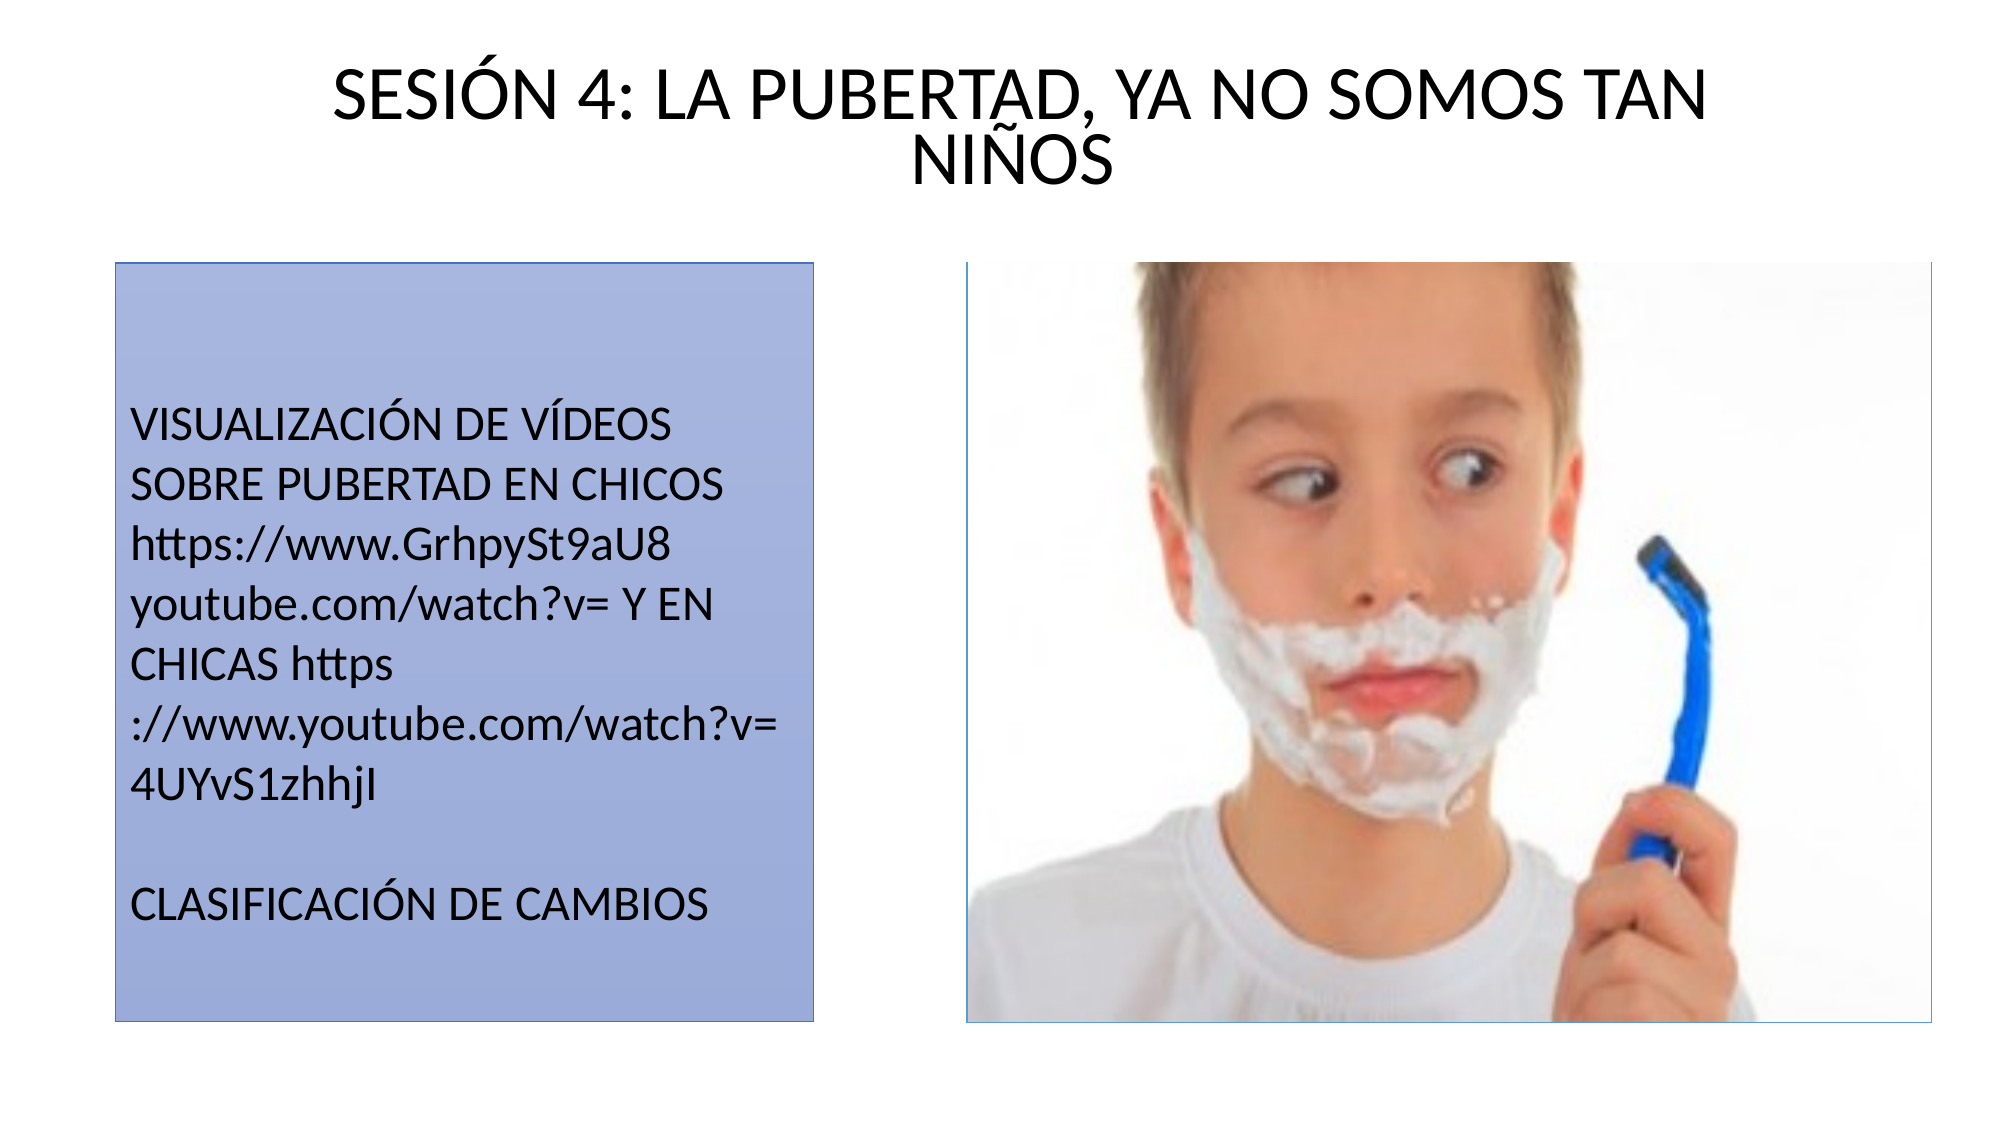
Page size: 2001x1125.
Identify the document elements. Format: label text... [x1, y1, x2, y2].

subtitle SESIÓN 4: LA PUBERTAD, YA NO SOMOS TAN NIÑOS [271, 60, 1772, 218]
text_box VISUALIZACIÓN DE VÍDEOS SOBRE PUBERTAD EN CHICOS https://www. GrhpySt9aU8youtube.com/watch?v= Y EN CHICAS https://www.youtube.com/watch?v=4UYvS1zhhjI CLASIFICACIÓN DE CAMBIOS [115, 263, 813, 1022]
picture [968, 263, 1931, 1022]
